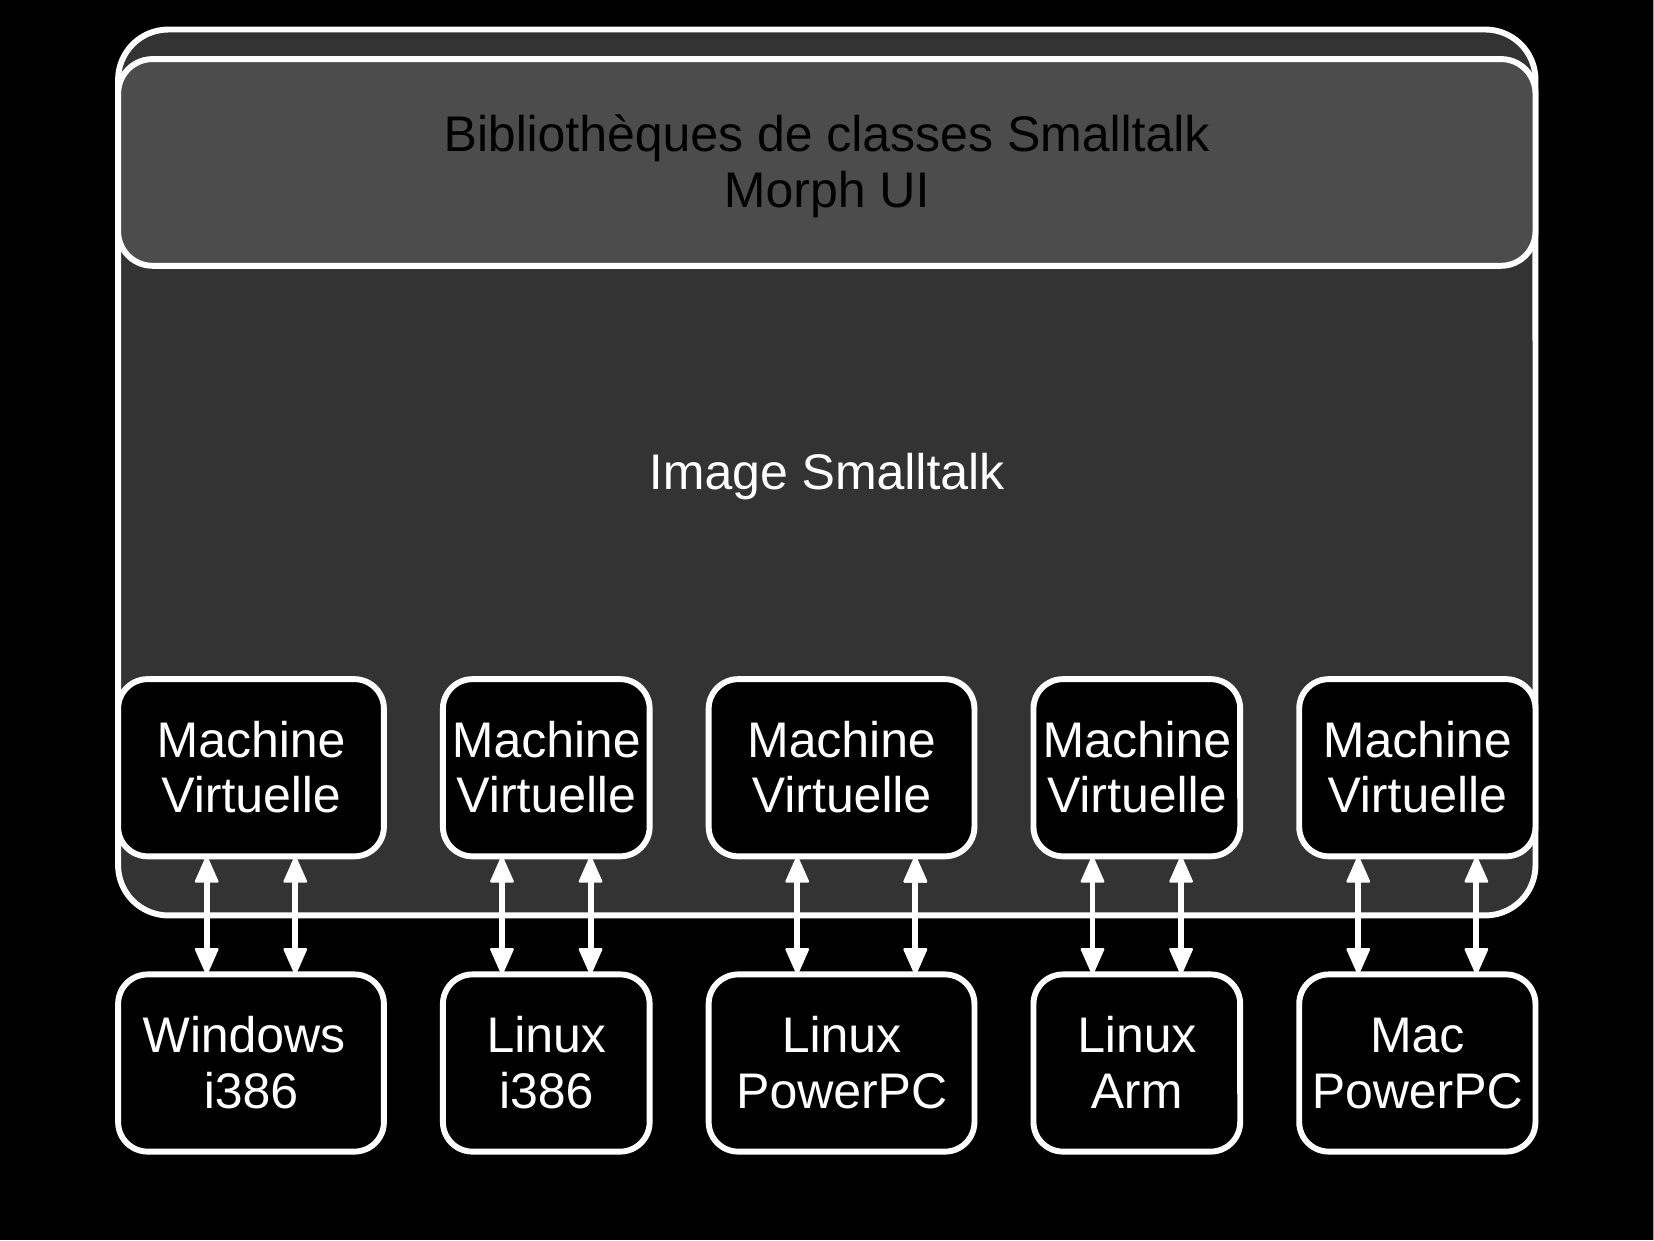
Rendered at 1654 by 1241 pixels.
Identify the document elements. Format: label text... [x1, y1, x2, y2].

text_box Linux PowerPC [708, 974, 975, 1152]
text_box [118, 834, 205, 916]
text_box [118, 237, 1536, 408]
text_box [118, 29, 1536, 88]
text_box Machine Virtuelle [1033, 679, 1241, 857]
text_box [1478, 832, 1536, 916]
text_box Linux i386 [442, 974, 650, 1152]
text_box Windows i386 [118, 974, 384, 1152]
text_box Image Smalltalk [118, 383, 1536, 562]
text_box Machine Virtuelle [118, 679, 384, 857]
text_box Bibliothèques de classes Smalltalk Morph UI [118, 59, 1536, 266]
text_box Mac PowerPC [1299, 974, 1536, 1152]
text_box [1360, 857, 1474, 916]
text_box [118, 537, 1536, 916]
text_box Machine Virtuelle [1299, 679, 1536, 857]
text_box [1095, 857, 1179, 916]
text_box Machine Virtuelle [442, 679, 650, 857]
text_box [504, 857, 588, 916]
text_box [799, 857, 913, 916]
text_box [209, 857, 293, 916]
text_box Machine Virtuelle [708, 679, 975, 857]
text_box Linux Arm [1033, 974, 1241, 1152]
